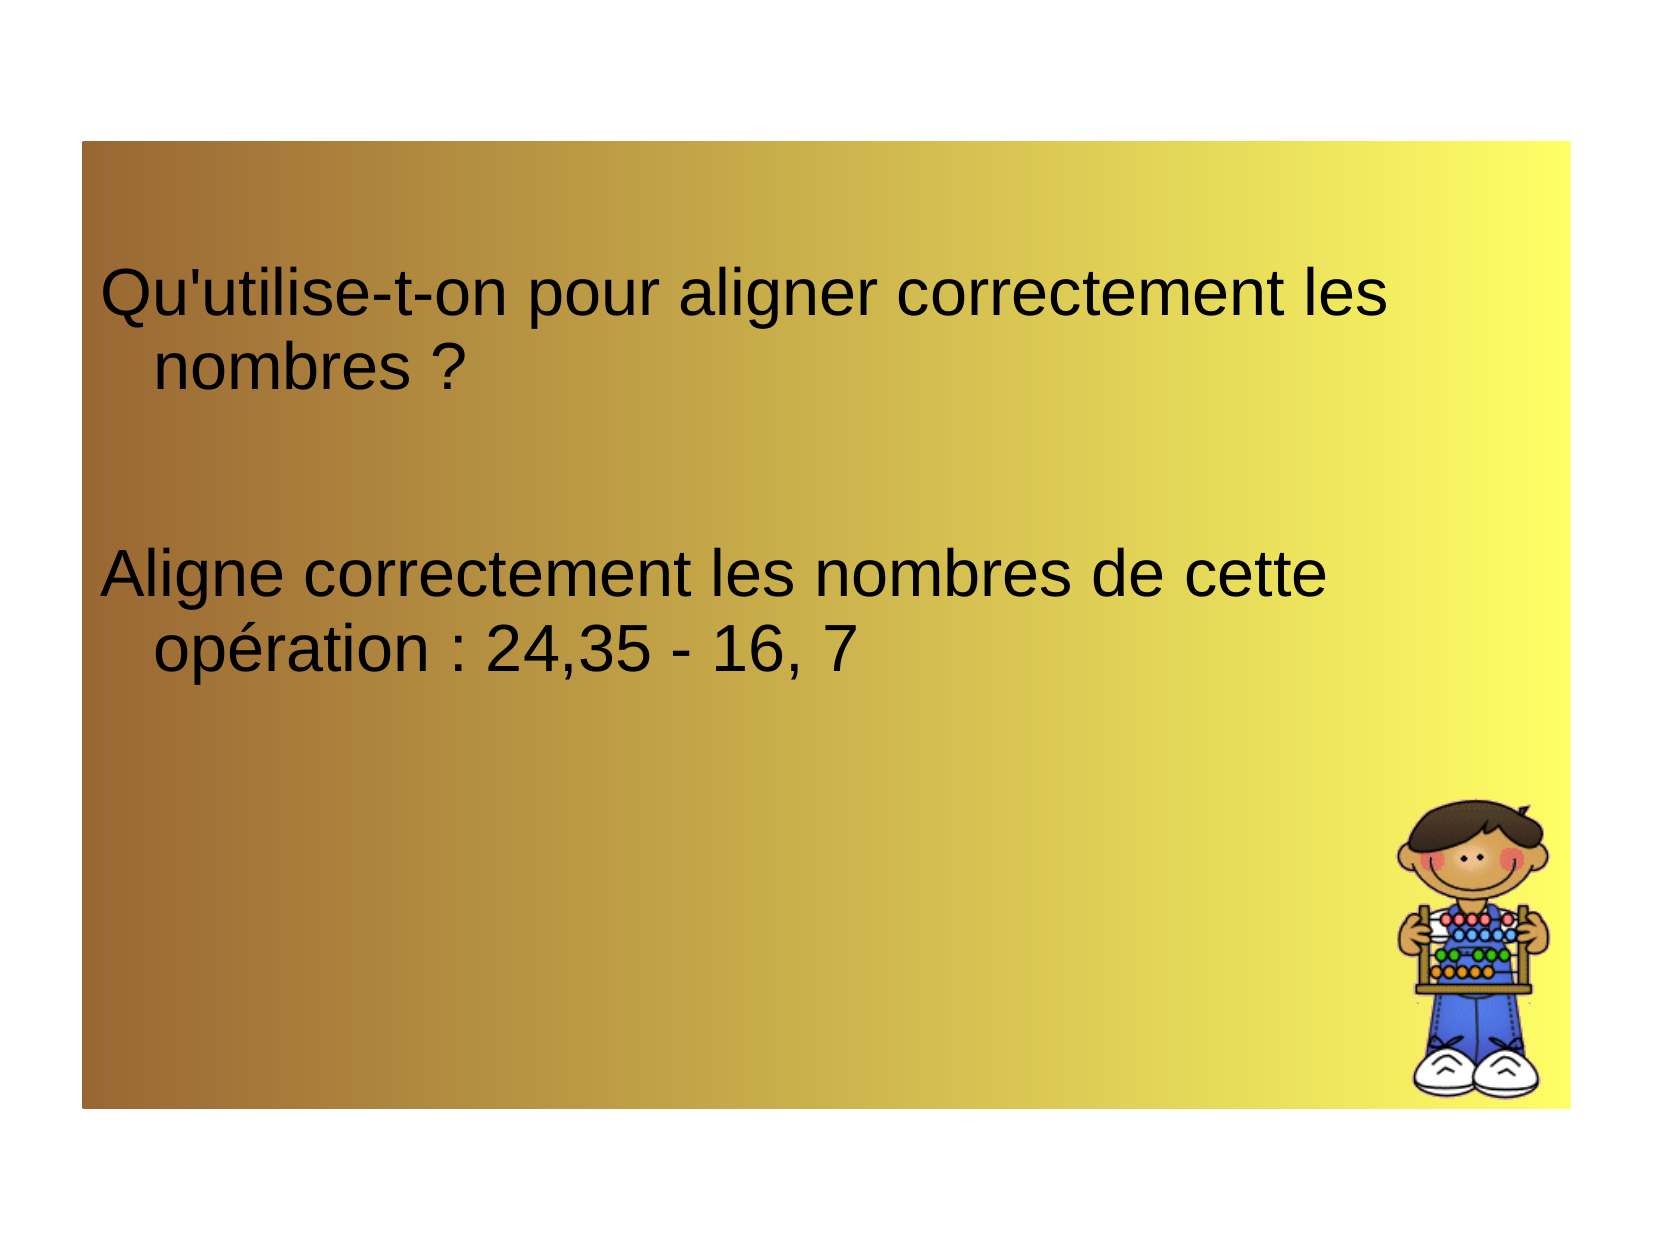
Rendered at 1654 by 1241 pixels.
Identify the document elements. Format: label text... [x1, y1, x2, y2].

picture [1393, 791, 1560, 1106]
list Qu'utilise-t-on pour aligner correctement les nombres ? Aligne correctement les nombres de cette opération : 24,35 - 16, 7 [82, 141, 1571, 1109]
